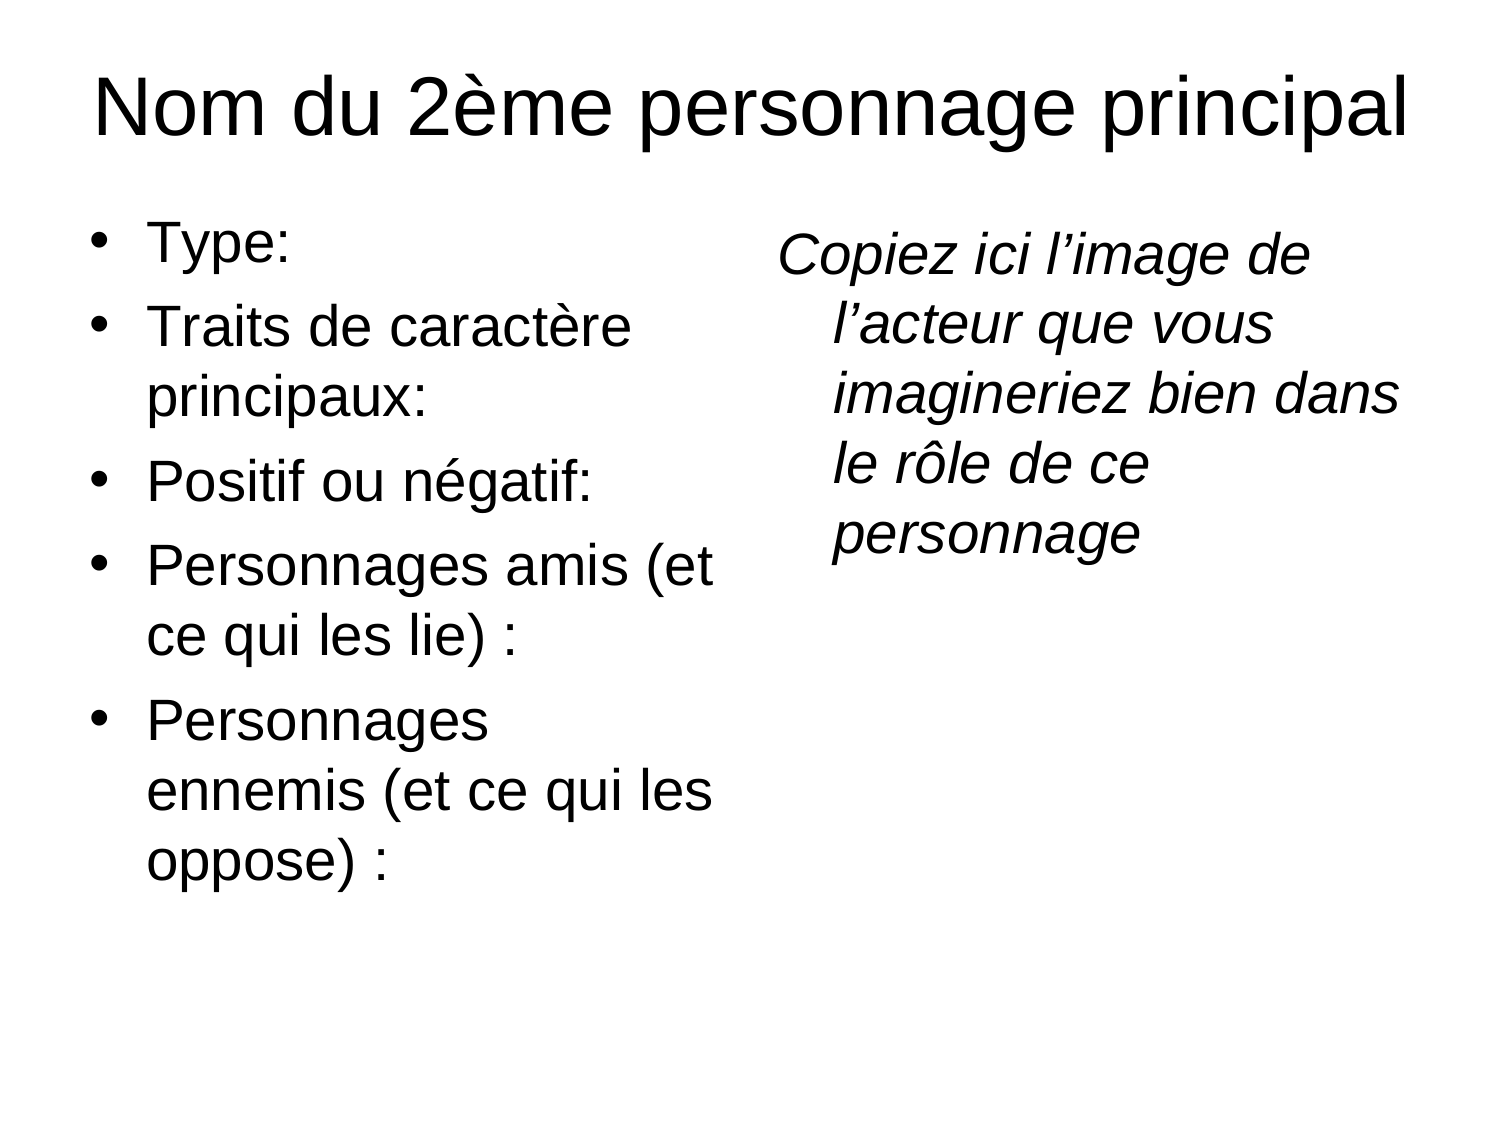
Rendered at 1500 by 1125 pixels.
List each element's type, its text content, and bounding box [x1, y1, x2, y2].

title Nom du 2ème personnage principal [76, 42, 1427, 161]
list Type: Traits de caractère principaux: Positif ou négatif: Personnages amis (et ce qui les lie) : Personnages ennemis (et ce qui les oppose) : [75, 196, 738, 1005]
list Copiez ici l’image de l’acteur que vous imagineriez bien dans le rôle de ce personnage [762, 208, 1426, 1005]
